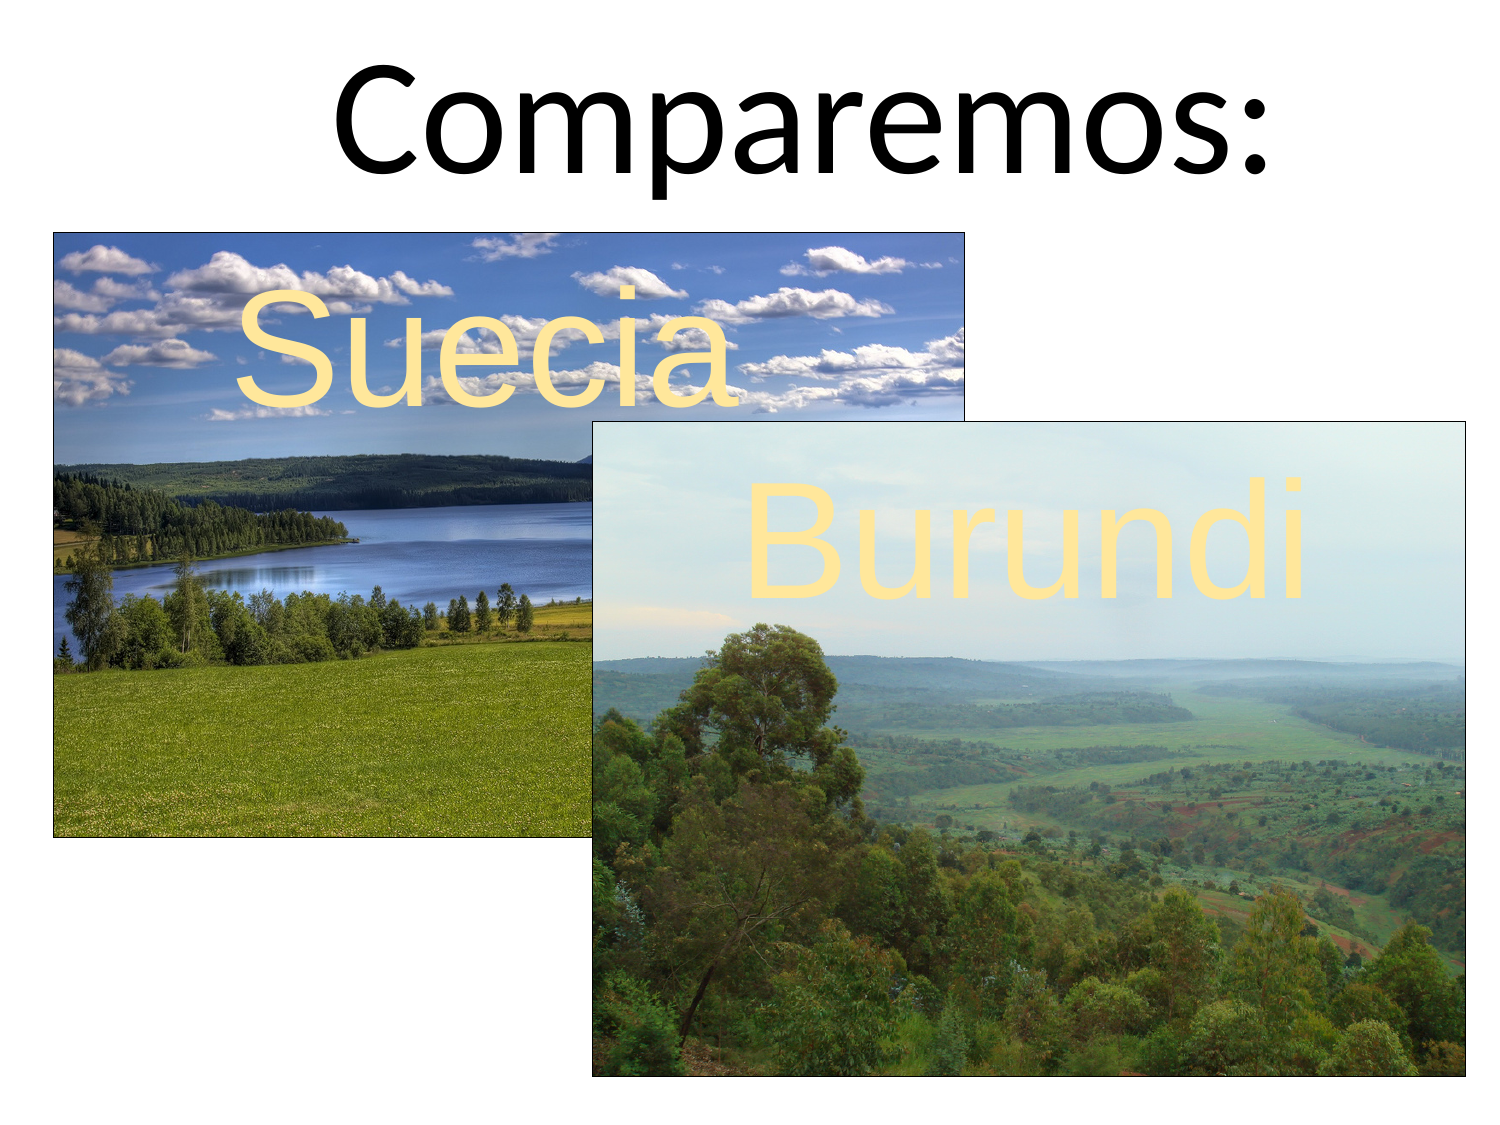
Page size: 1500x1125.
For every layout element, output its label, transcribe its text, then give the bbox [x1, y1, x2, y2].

text_box Burundi [664, 424, 1388, 640]
text_box Comparemos: [255, 0, 1356, 295]
picture [53, 232, 1466, 1077]
text_box Suecia [123, 231, 847, 447]
